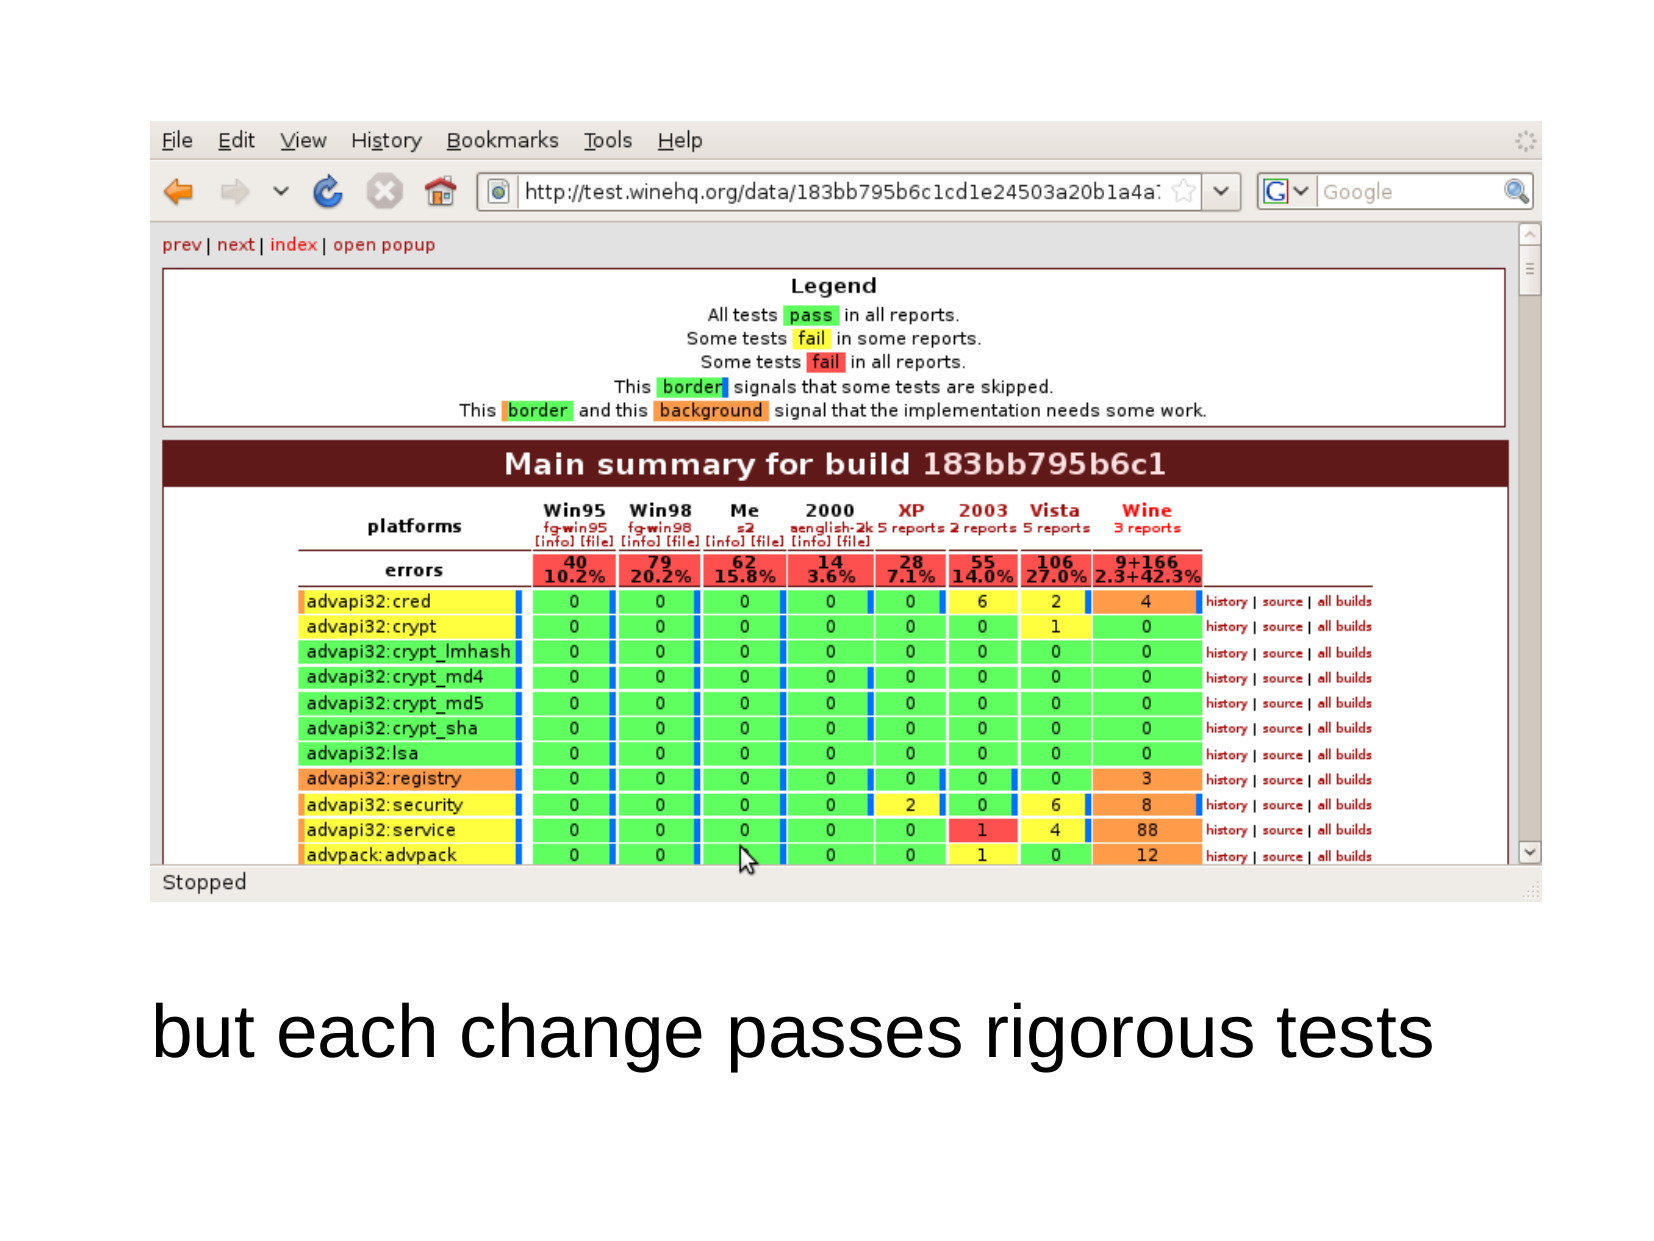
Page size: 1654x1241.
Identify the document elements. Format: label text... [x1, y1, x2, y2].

picture [150, 121, 1542, 902]
title but each change passes rigorous tests [49, 937, 1538, 1130]
